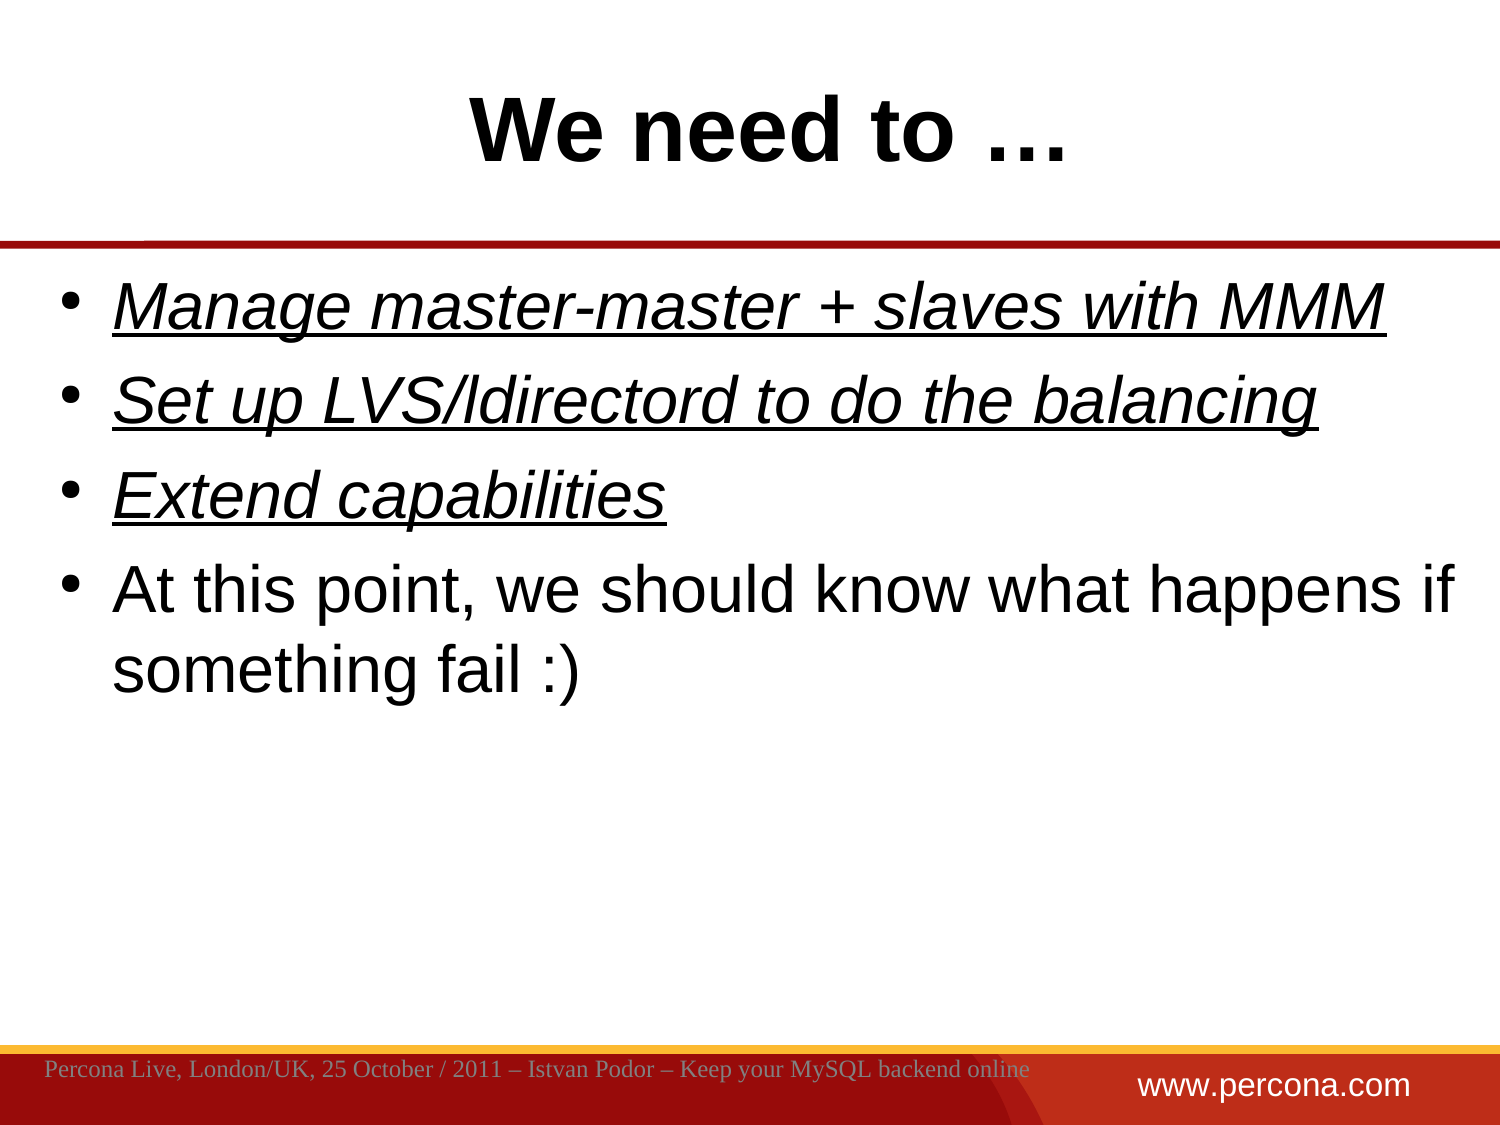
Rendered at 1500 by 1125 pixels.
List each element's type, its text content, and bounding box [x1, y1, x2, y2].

list Manage master-master + slaves with MMM Set up LVS/ldirectord to do the balancing Extend capabilities At this point, we should know what happens if something fail :) [41, 262, 1471, 1005]
text_box Percona Live, London/UK, 25 October / 2011 – Istvan Podor – Keep your MySQL backend online [29, 1046, 1128, 1103]
title We need to … [41, 6, 1471, 243]
